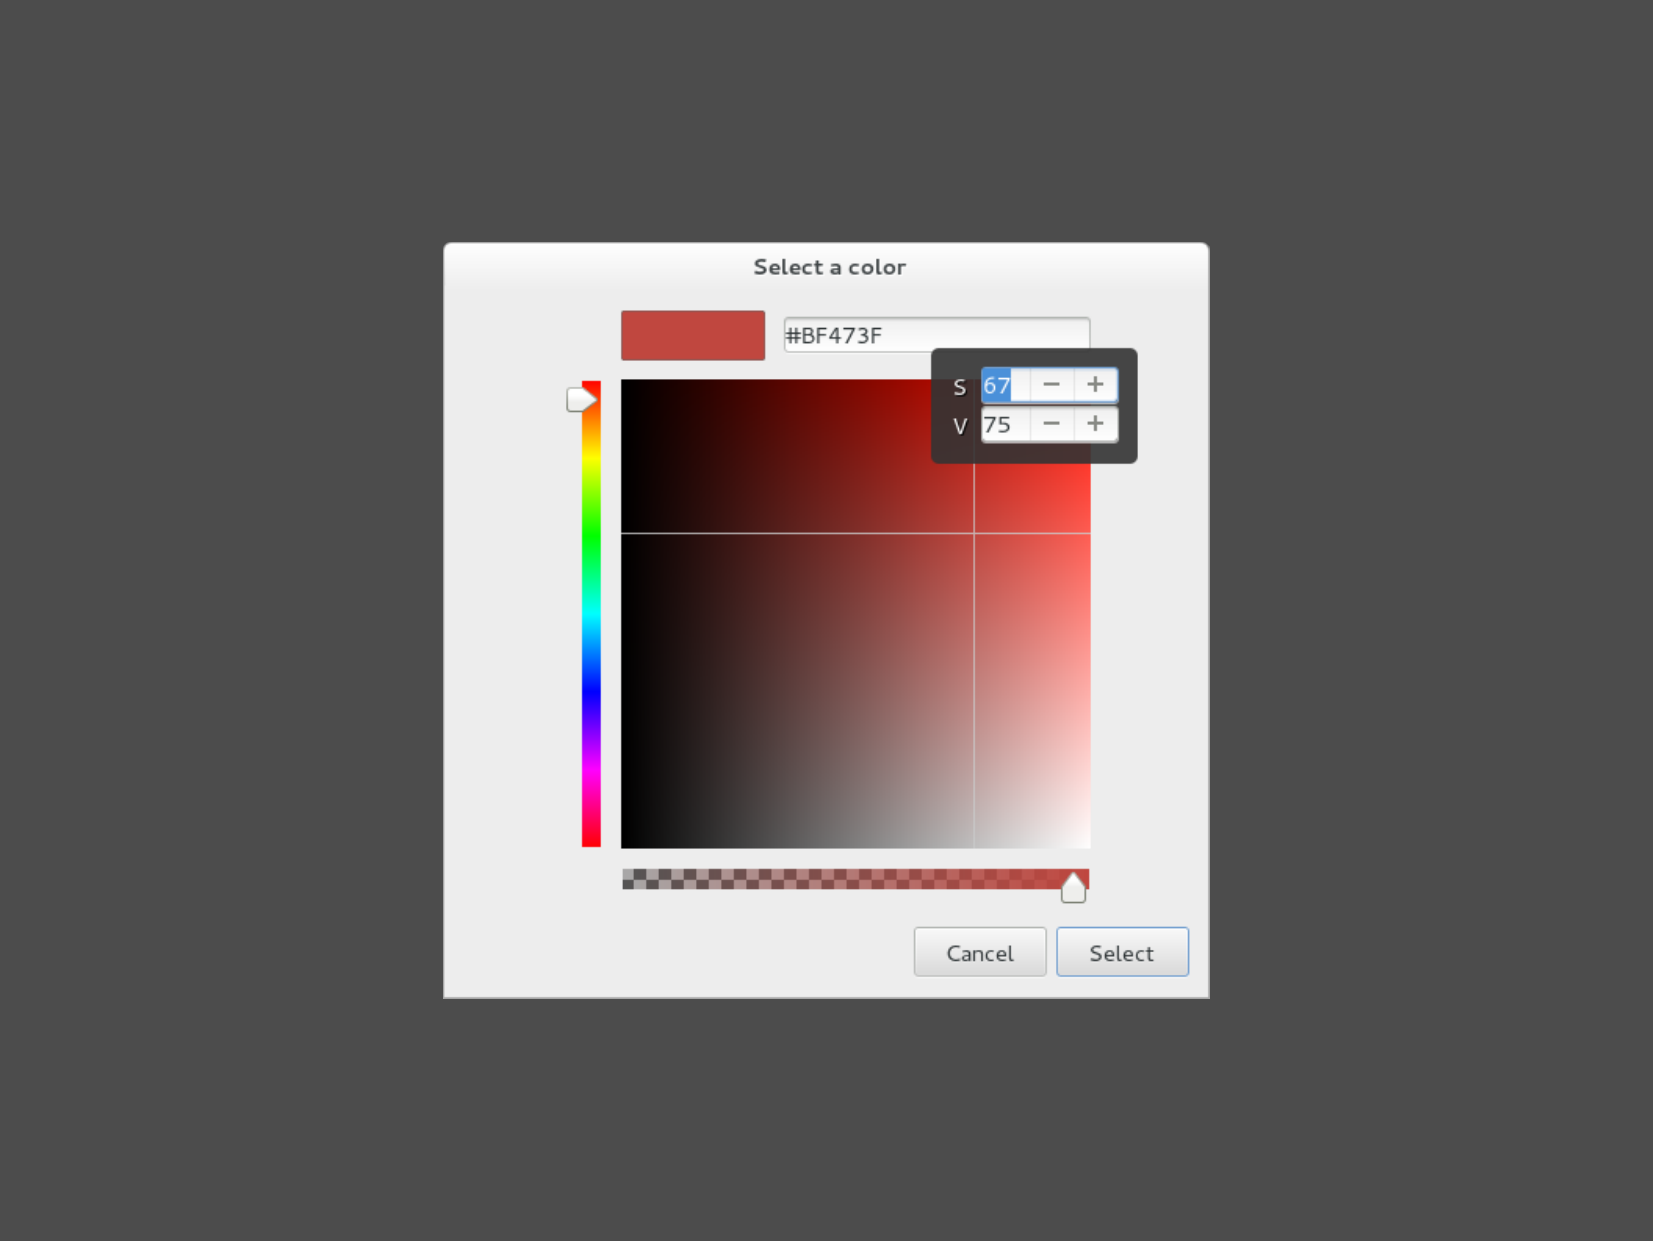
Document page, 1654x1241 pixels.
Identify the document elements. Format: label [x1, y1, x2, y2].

picture [443, 242, 1210, 999]
